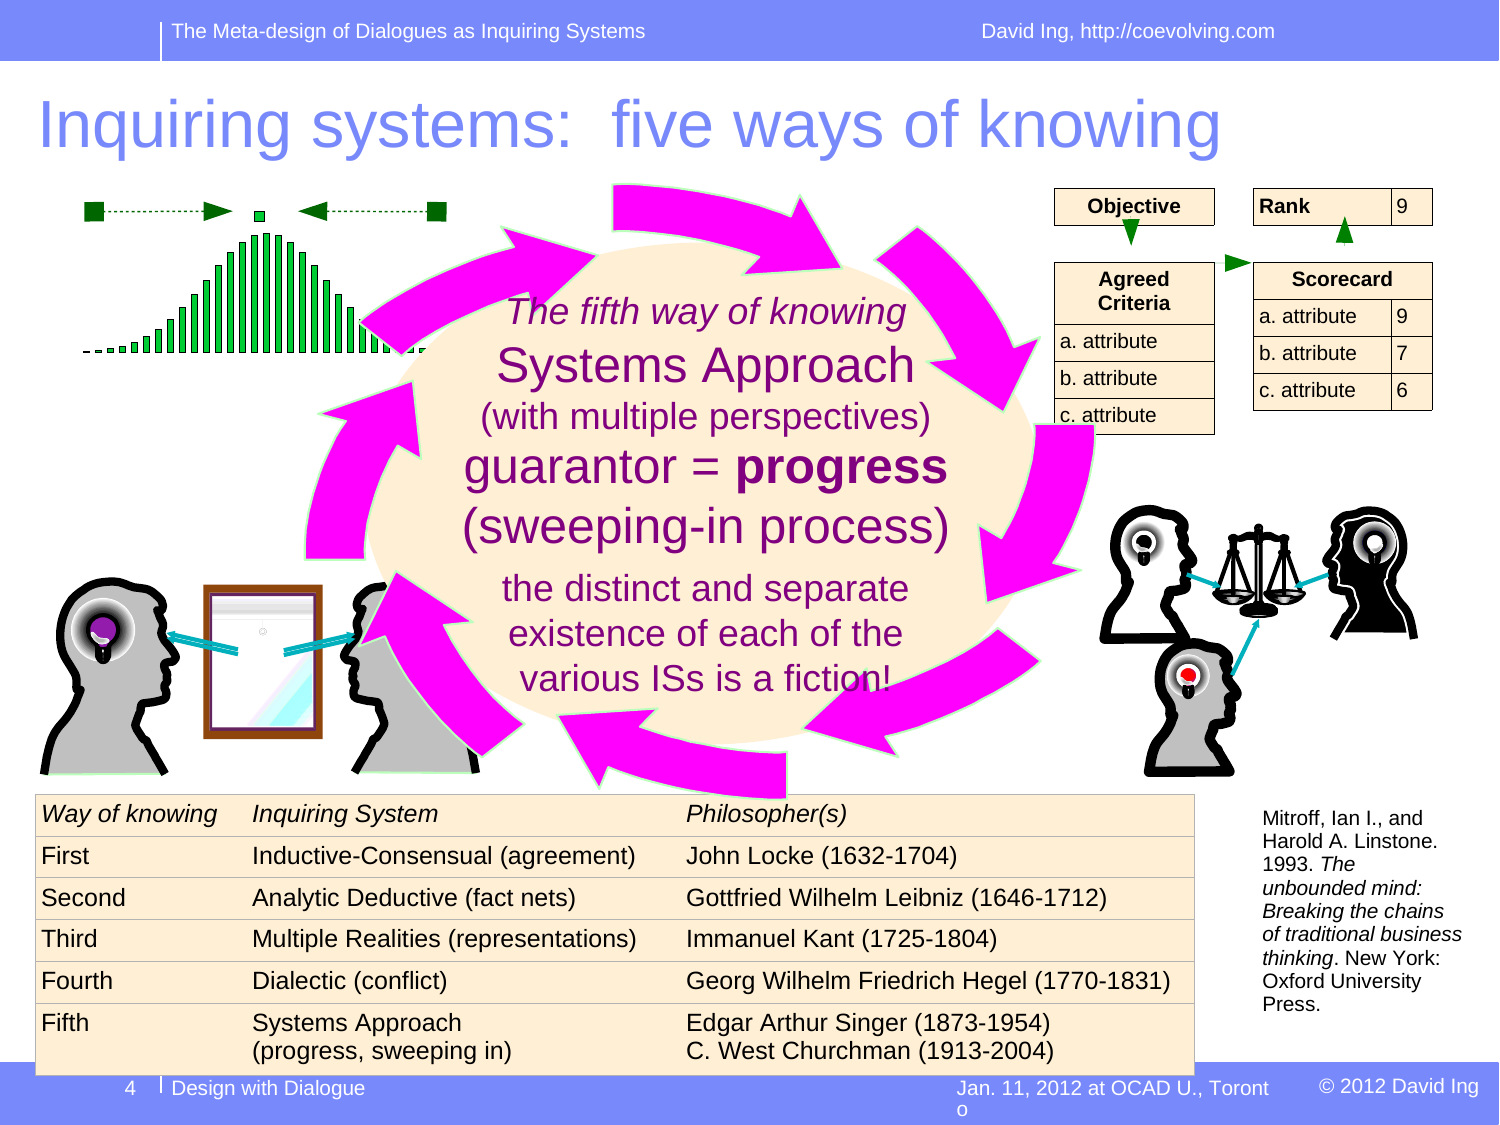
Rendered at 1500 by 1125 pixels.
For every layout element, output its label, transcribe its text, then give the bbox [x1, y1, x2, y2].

table_cell c. attribute [1055, 399, 1214, 434]
table_cell Gottfried Wilhelm Leibniz (1646-1712) [680, 878, 1194, 919]
table_cell First [36, 837, 246, 877]
table_cell Immanuel Kant (1725-1804) [680, 920, 1194, 961]
text_box [1282, 540, 1288, 553]
chart [72, 173, 460, 362]
table_cell Edgar Arthur Singer (1873-1954) C. West Churchman (1913-2004) [680, 1004, 1194, 1075]
table_cell a. attribute [1055, 325, 1214, 361]
table_cell Analytic Deductive (fact nets) [246, 878, 680, 919]
title Inquiring systems: five ways of knowing [37, 90, 1463, 209]
table_cell b. attribute [1254, 337, 1391, 373]
table_cell Dialectic (conflict) [246, 962, 680, 1003]
text_box [1154, 648, 1230, 772]
table_cell 7 [1392, 337, 1432, 373]
table_cell [1054, 226, 1214, 262]
table_cell [1253, 226, 1432, 262]
text_box The fifth way of knowing Systems Approach (with multiple perspectives) [451, 287, 955, 433]
table_cell Multiple Realities (representations) [246, 920, 680, 961]
table_cell Fourth [36, 962, 246, 1003]
text_box [49, 586, 170, 775]
table_cell Georg Wilhelm Friedrich Hegel (1770-1831) [680, 962, 1194, 1003]
table_cell Agreed Criteria [1055, 263, 1214, 324]
text_box [1265, 591, 1304, 604]
text_box [203, 584, 323, 641]
text_box [203, 649, 323, 740]
table_header Rank [1254, 189, 1391, 225]
table_header Objective [1055, 189, 1214, 225]
table_header Way of knowing [36, 795, 246, 836]
table_cell 9 [1392, 300, 1432, 336]
text_box [304, 183, 1096, 800]
table_cell Scorecard [1254, 263, 1432, 299]
table_cell Third [36, 920, 246, 961]
table_cell Systems Approach (progress, sweeping in) [246, 1004, 680, 1075]
text_box © 2012 David Ing [1275, 1065, 1495, 1105]
text_box [1332, 515, 1409, 639]
table_cell b. attribute [1055, 362, 1214, 398]
text_box [1256, 545, 1261, 601]
table_cell Fifth [36, 1004, 246, 1075]
table_cell Second [36, 878, 246, 919]
text_box [1214, 591, 1253, 604]
table_header 9 [1392, 189, 1432, 225]
table_header Inquiring System [246, 795, 680, 836]
text_box guarantor = progress (sweeping-in process) [393, 433, 1014, 554]
table_cell a. attribute [1254, 300, 1391, 336]
text_box the distinct and separate existence of each of the various ISs is a fiction! [451, 564, 955, 700]
table_cell John Locke (1632-1704) [680, 837, 1194, 877]
text_box [1109, 515, 1186, 639]
text_box [1230, 535, 1236, 552]
text_box Mitroff, Ian I., and Harold A. Linstone. 1993. The unbounded mind: Breaking the chains of traditional business thinking. New York: Oxford University Press. [1247, 799, 1478, 1063]
table_cell Inductive-Consensual (agreement) [246, 837, 680, 877]
text_box [1256, 525, 1262, 543]
table_header Philosopher(s) [680, 795, 1194, 836]
text_box [1241, 605, 1276, 616]
table_cell c. attribute [1254, 374, 1391, 410]
table_cell 6 [1392, 374, 1432, 410]
